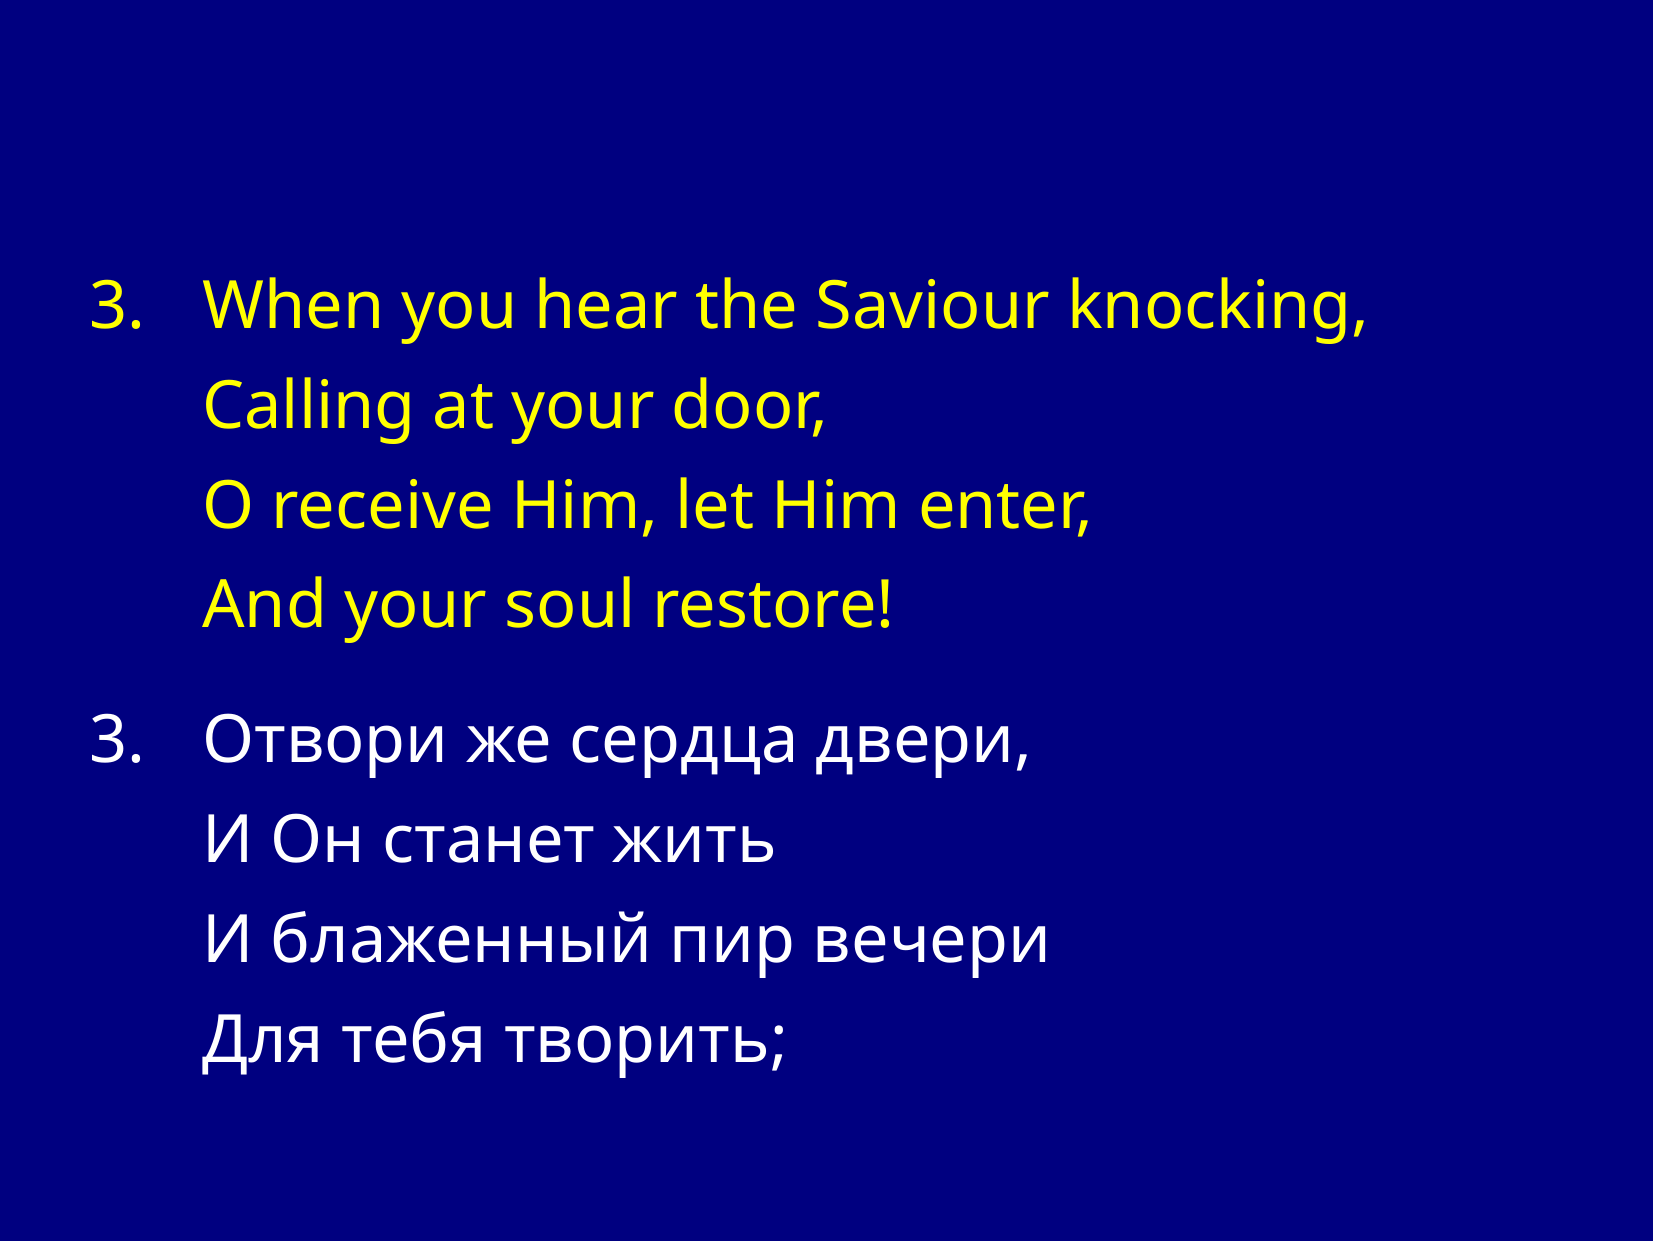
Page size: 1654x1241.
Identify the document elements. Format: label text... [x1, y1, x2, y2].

text_box 3. When you hear the Saviour knocking, Calling at your door, O receive Him, let Him enter, And your soul restore! [75, 150, 1576, 638]
text_box 3. Отвори же сердца двери, И Он станет жить И блаженный пир вечери Для тебя творить; [75, 675, 1576, 1163]
